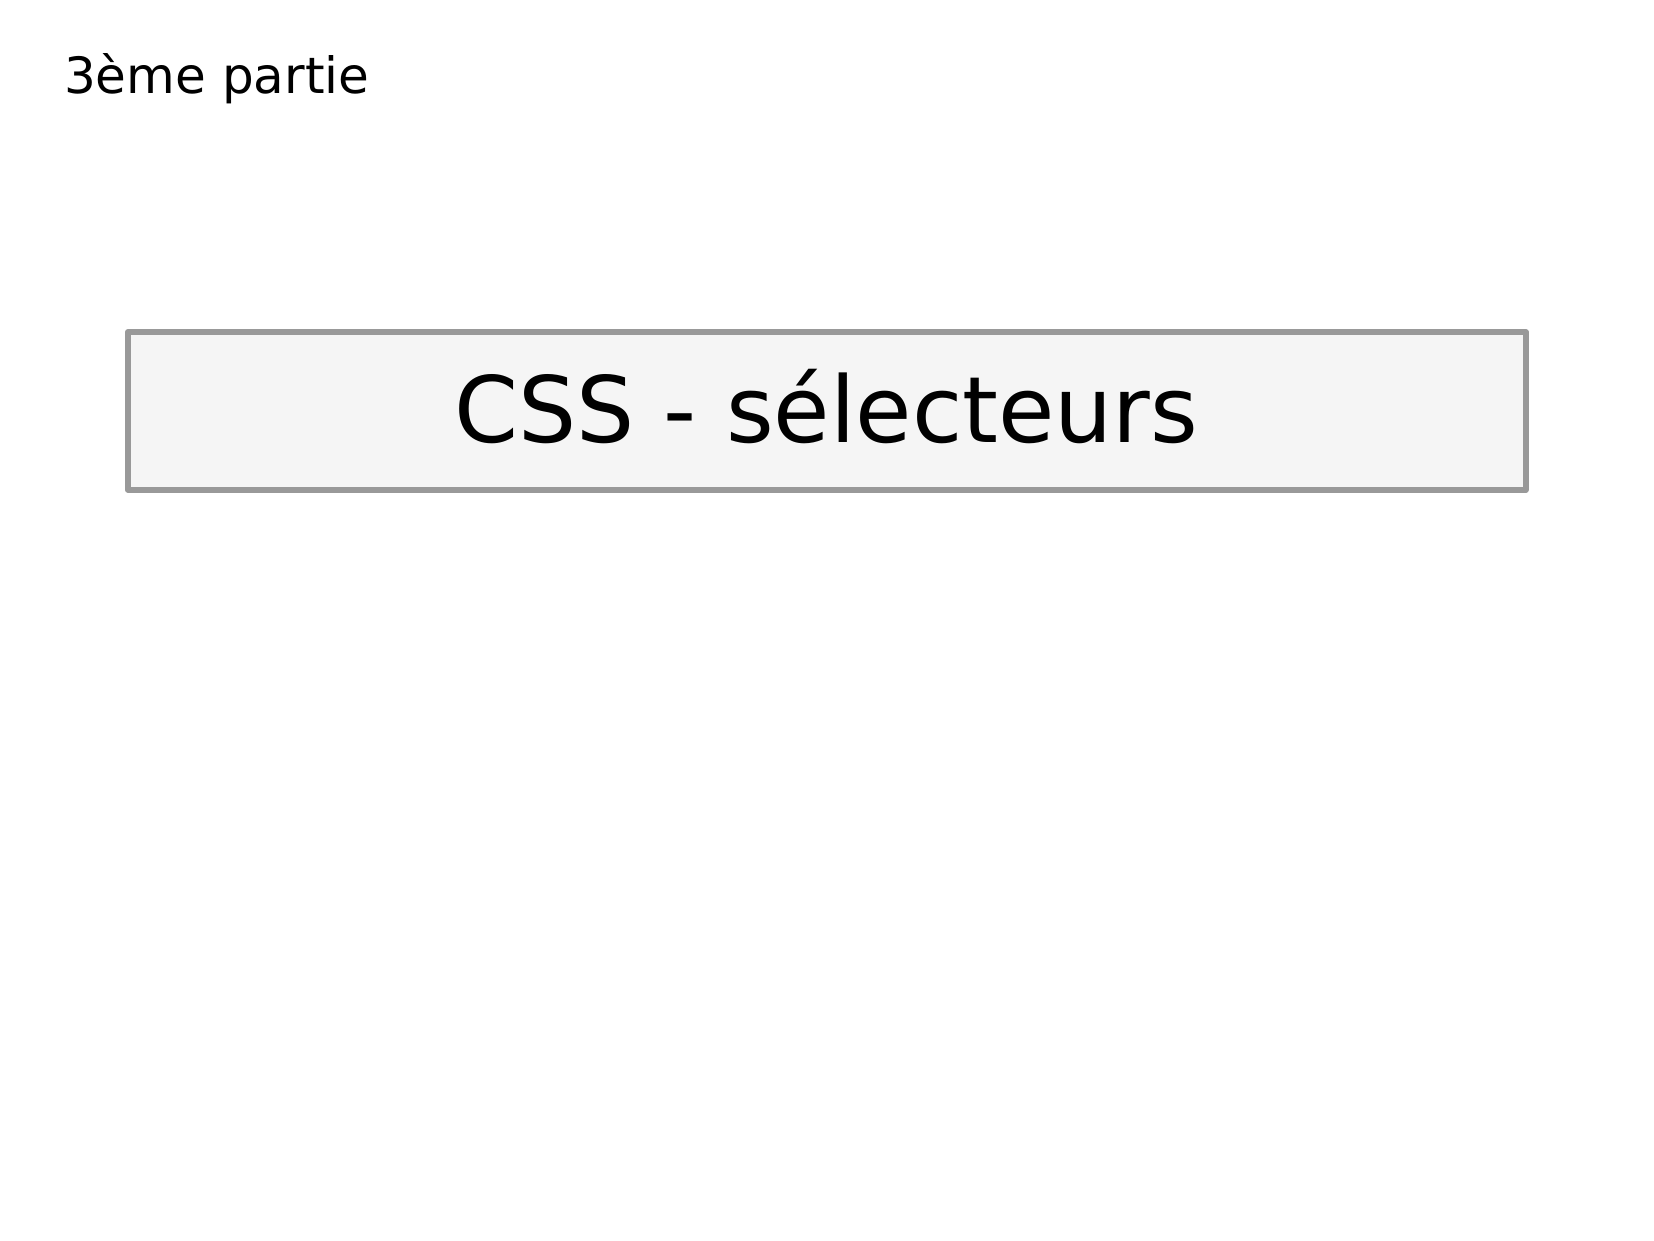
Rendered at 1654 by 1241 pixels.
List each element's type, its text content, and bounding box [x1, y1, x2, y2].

text_box [127, 331, 1526, 490]
text_box 3ème partie [43, 47, 360, 106]
title CSS - sélecteurs [136, 347, 1518, 473]
